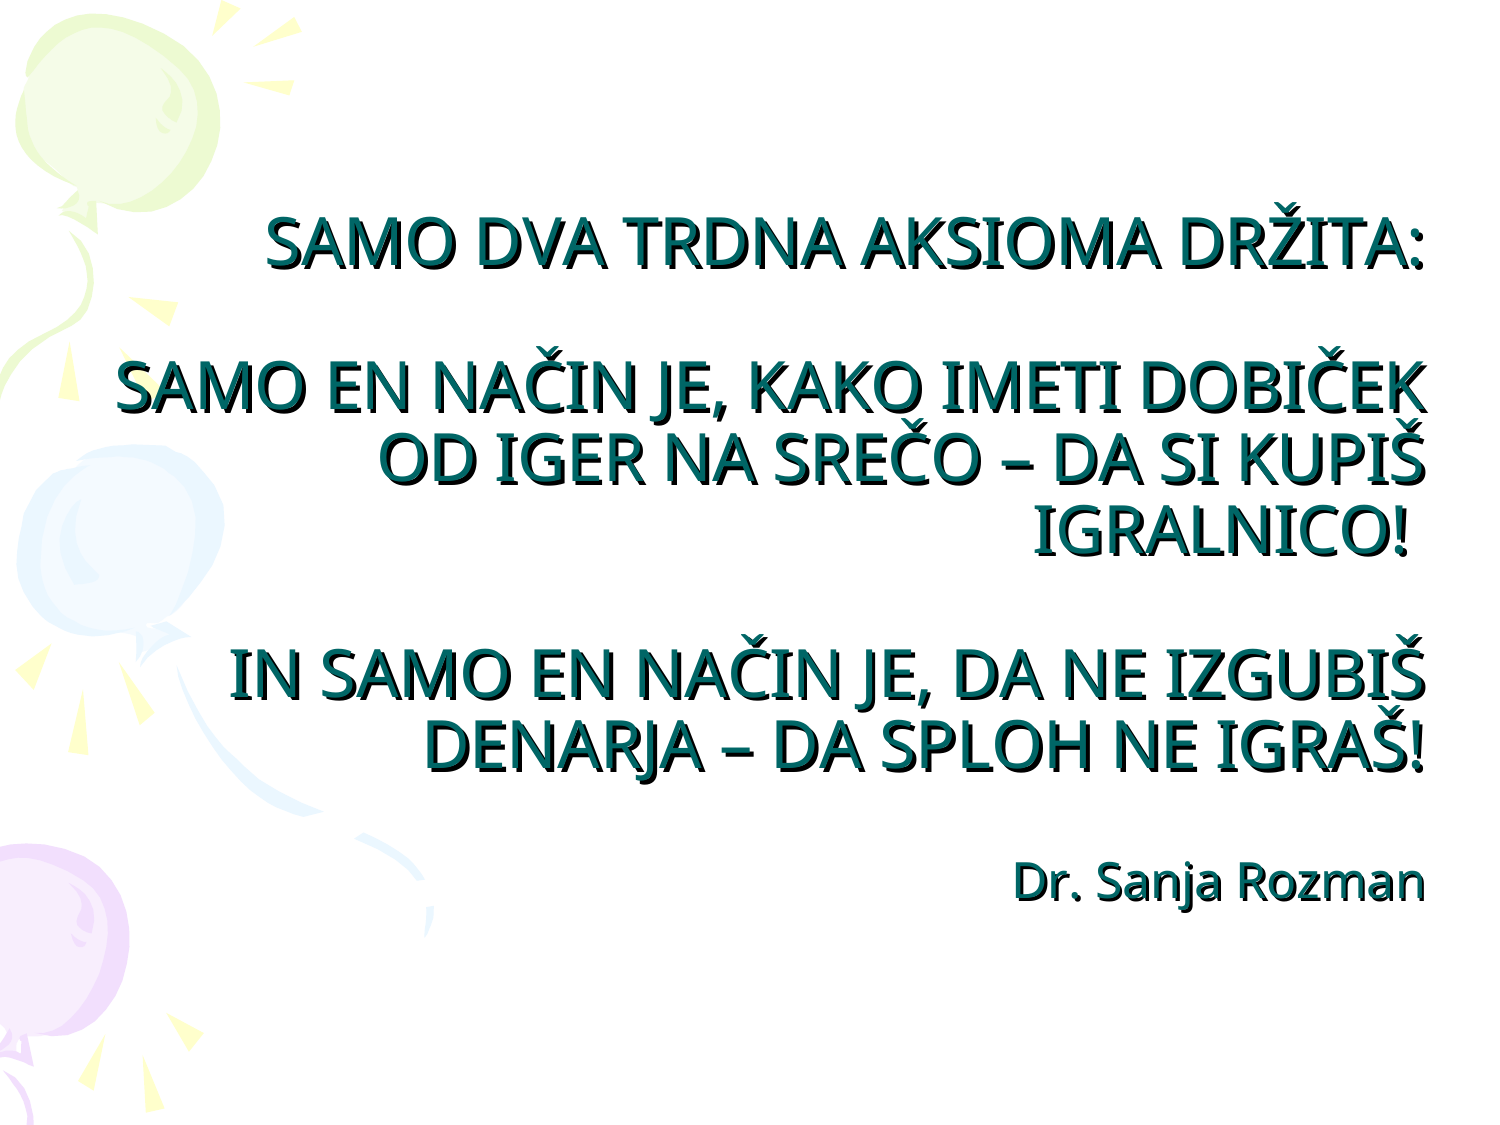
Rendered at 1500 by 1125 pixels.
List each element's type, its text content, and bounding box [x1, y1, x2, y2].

title SAMO DVA TRDNA AKSIOMA DRŽITA: SAMO EN NAČIN JE, KAKO IMETI DOBIČEK OD IGER NA SREČO – DA SI KUPIŠ IGRALNICO! IN SAMO EN NAČIN JE, DA NE IZGUBIŠ DENARJA – DA SPLOH NE IGRAŠ! Dr. Sanja Rozman [41, 113, 1441, 917]
